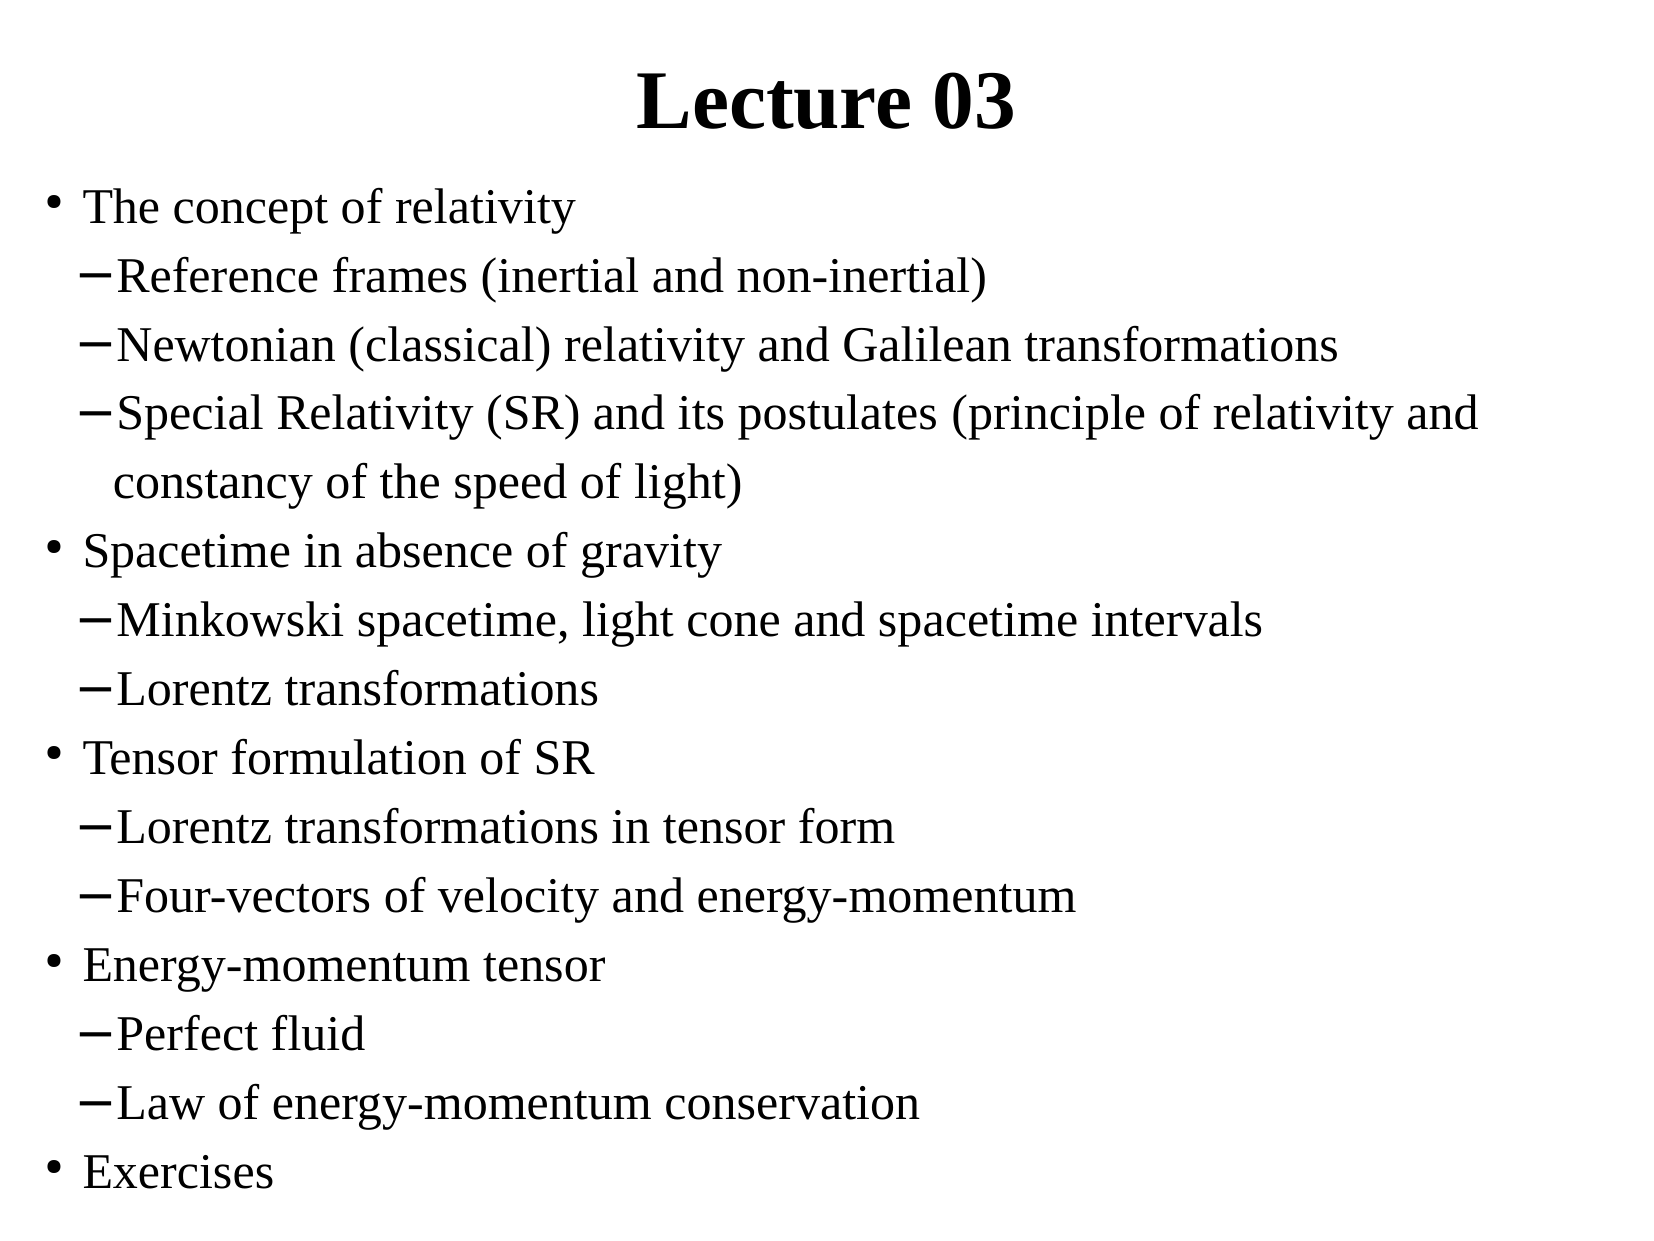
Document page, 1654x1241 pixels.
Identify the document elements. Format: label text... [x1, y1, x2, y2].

title Lecture 03 [82, 23, 1571, 156]
list The concept of relativity Reference frames (inertial and non-inertial) Newtonian (classical) relativity and Galilean transformations Special Relativity (SR) and its postulates (principle of relativity and constancy of the speed of light) Spacetime in absence of gravity Minkowski spacetime, light cone and spacetime intervals Lorentz transformations Tensor formulation of SR Lorentz transformations in tensor form Four-vectors of velocity and energy-momentum Energy-momentum tensor Perfect fluid Law of energy-momentum conservation Exercises [30, 156, 1636, 1219]
